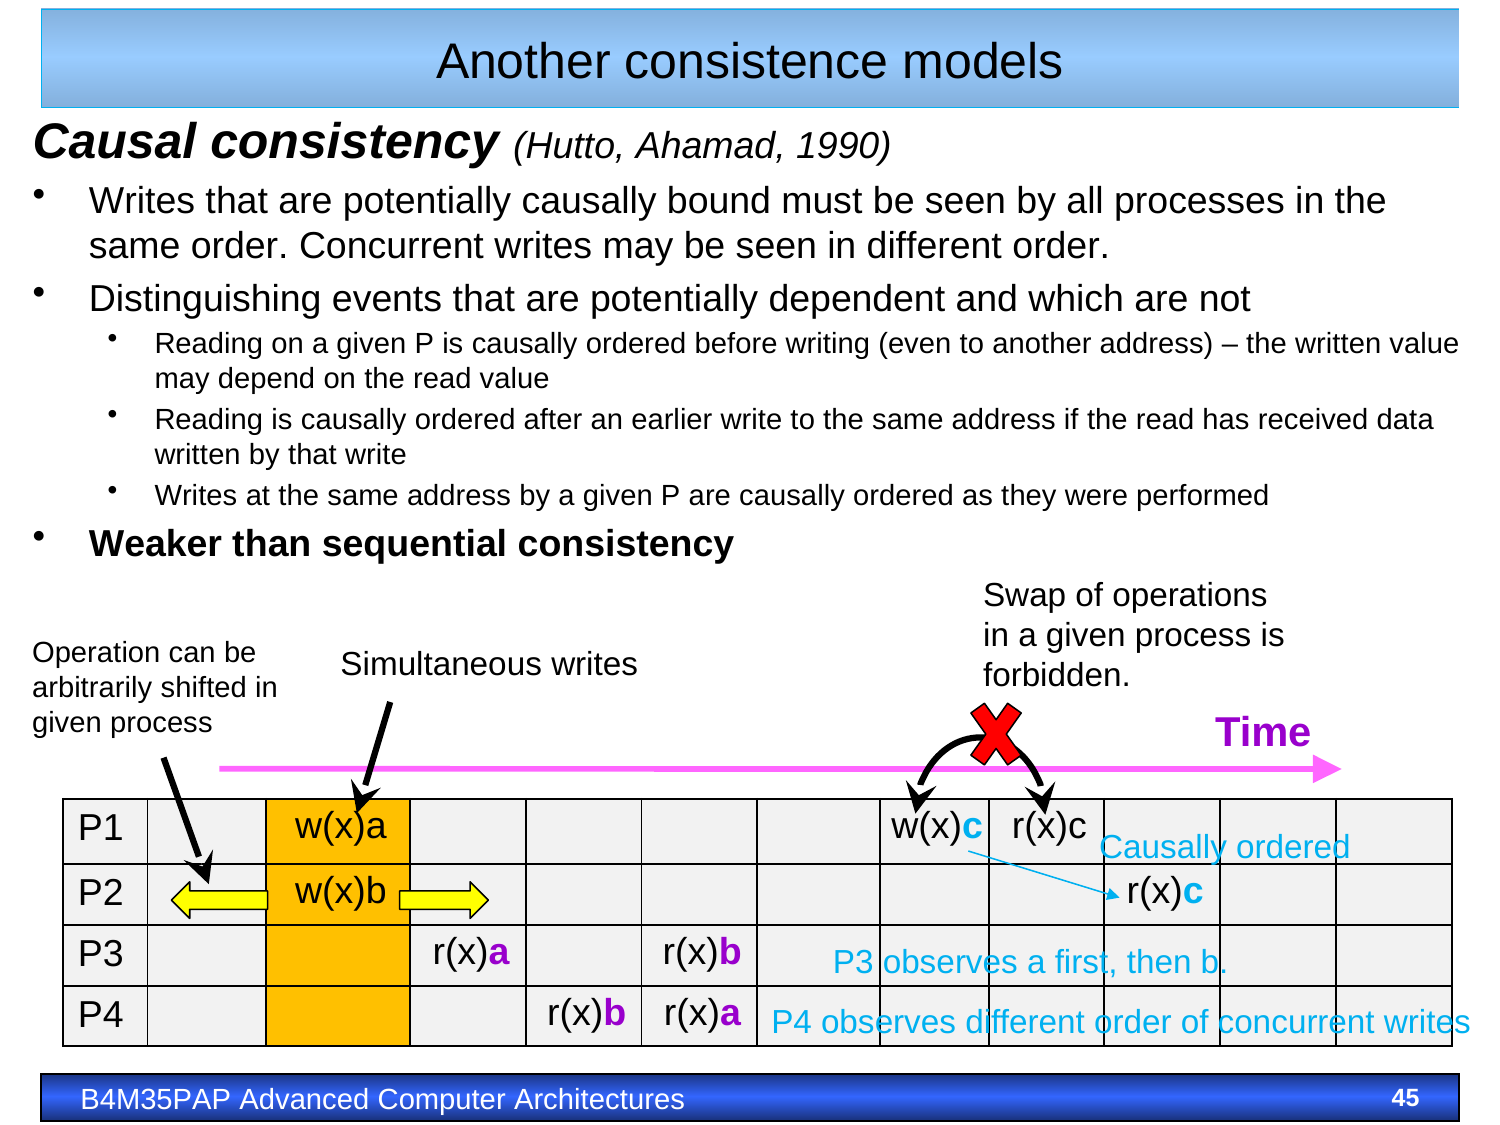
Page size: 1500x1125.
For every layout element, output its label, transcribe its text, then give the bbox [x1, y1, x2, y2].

text_box [968, 851, 1120, 898]
table_cell [267, 987, 409, 1045]
text_box [970, 703, 1022, 765]
table_cell [758, 865, 879, 924]
table_cell [1221, 987, 1335, 993]
text_box Operation can be arbitrarily shifted in given process [17, 626, 312, 747]
table_cell [267, 926, 409, 985]
table_cell [758, 926, 879, 985]
table_cell r(x)b [527, 987, 641, 1045]
table_cell [1105, 926, 1219, 932]
table_header [1337, 800, 1451, 818]
table_header [411, 800, 525, 863]
table_header [180, 800, 265, 863]
text_box Swap of operations in a given process is forbidden. [968, 565, 1303, 701]
text_box [171, 881, 268, 919]
table_cell w(x)b [267, 865, 409, 924]
table_cell [642, 865, 756, 924]
table_cell [990, 865, 1103, 924]
table_cell [881, 865, 988, 924]
table_cell [411, 865, 525, 924]
table_cell [881, 926, 988, 932]
table_cell [881, 988, 988, 993]
table_cell r(x)a [411, 926, 525, 985]
table_header [527, 800, 641, 863]
table_header w(x)c [881, 800, 988, 863]
table_cell r(x)c [1105, 873, 1219, 924]
title Another consistence models [41, 8, 1459, 108]
table_header [642, 800, 756, 863]
table_header [1221, 800, 1335, 818]
table_cell r(x)b [642, 926, 756, 985]
table_cell [1221, 926, 1335, 985]
text_box Simultaneous writes [325, 635, 661, 690]
text_box Time [1200, 697, 1327, 763]
table_header r(x)c [1073, 820, 1084, 836]
table_cell P2 [64, 865, 147, 924]
table_header [758, 800, 879, 863]
table_cell [1337, 987, 1451, 993]
text_box [219, 701, 924, 814]
table_cell [990, 988, 1103, 993]
table_header [148, 800, 200, 863]
text_box Causally ordered [1084, 818, 1476, 873]
table_header [1105, 800, 1219, 818]
table_cell [148, 987, 265, 1045]
table_header P1 [64, 800, 147, 863]
table_cell [527, 926, 641, 985]
text_box P4 observes different order of concurrent writes [756, 993, 1488, 1048]
table_cell [1017, 865, 1103, 892]
table_cell r(x)a [642, 987, 756, 1045]
table_cell [148, 865, 265, 924]
table_cell [148, 926, 265, 985]
table_header r(x)c [990, 800, 1103, 863]
table_cell P3 [64, 926, 147, 985]
table_cell [1105, 988, 1219, 993]
table_cell [758, 987, 879, 993]
table_cell [527, 865, 641, 924]
text_box P3 observes a first, then b. [818, 932, 1263, 988]
table_cell [990, 926, 1103, 932]
text_box [399, 881, 489, 919]
table_cell P4 [64, 987, 147, 1045]
table_header w(x)a [267, 800, 409, 863]
text_box [163, 757, 209, 885]
table_cell [1337, 873, 1451, 924]
table_cell [1221, 873, 1335, 924]
table_cell [1337, 926, 1451, 985]
table_cell [411, 987, 525, 1045]
list Causal consistency (Hutto, Ahamad, 1990) Writes that are potentially causally bound must be seen by all processes in the same order. Concurrent writes may be seen in different order. Distinguishing events that are potentially dependent and which are not Reading on a given P is causally ordered before writing (even to another address) – the written value may depend on the read value Reading is causally ordered after an earlier write to the same address if the read has received data written by that write Writes at the same address by a given P are causally ordered as they were performed Weaker than sequential consistency [17, 101, 1500, 928]
